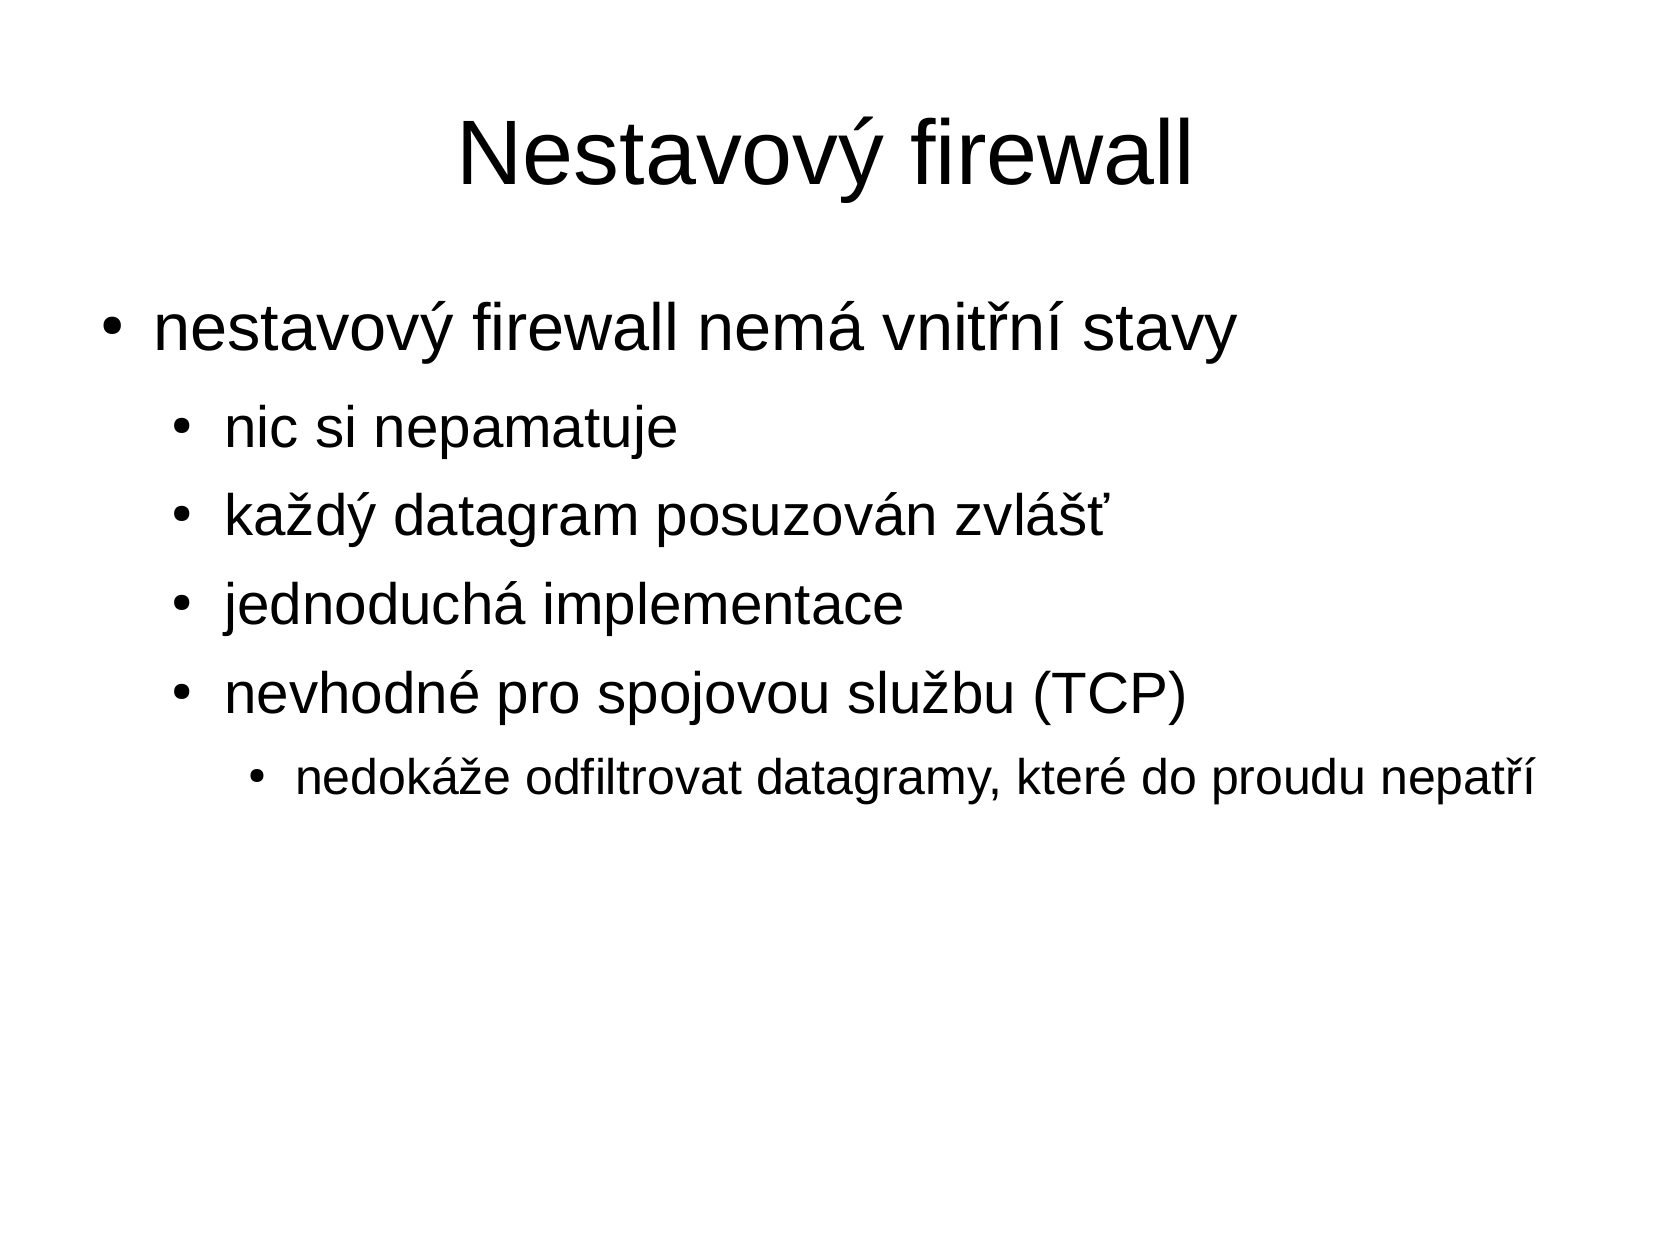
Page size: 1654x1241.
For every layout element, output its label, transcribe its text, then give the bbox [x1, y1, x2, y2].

list nestavový firewall nemá vnitřní stavy nic si nepamatuje každý datagram posuzován zvlášť jednoduchá implementace nevhodné pro spojovou službu (TCP) nedokáže odfiltrovat datagramy, které do proudu nepatří [82, 290, 1571, 1094]
title Nestavový firewall [82, 56, 1571, 250]
